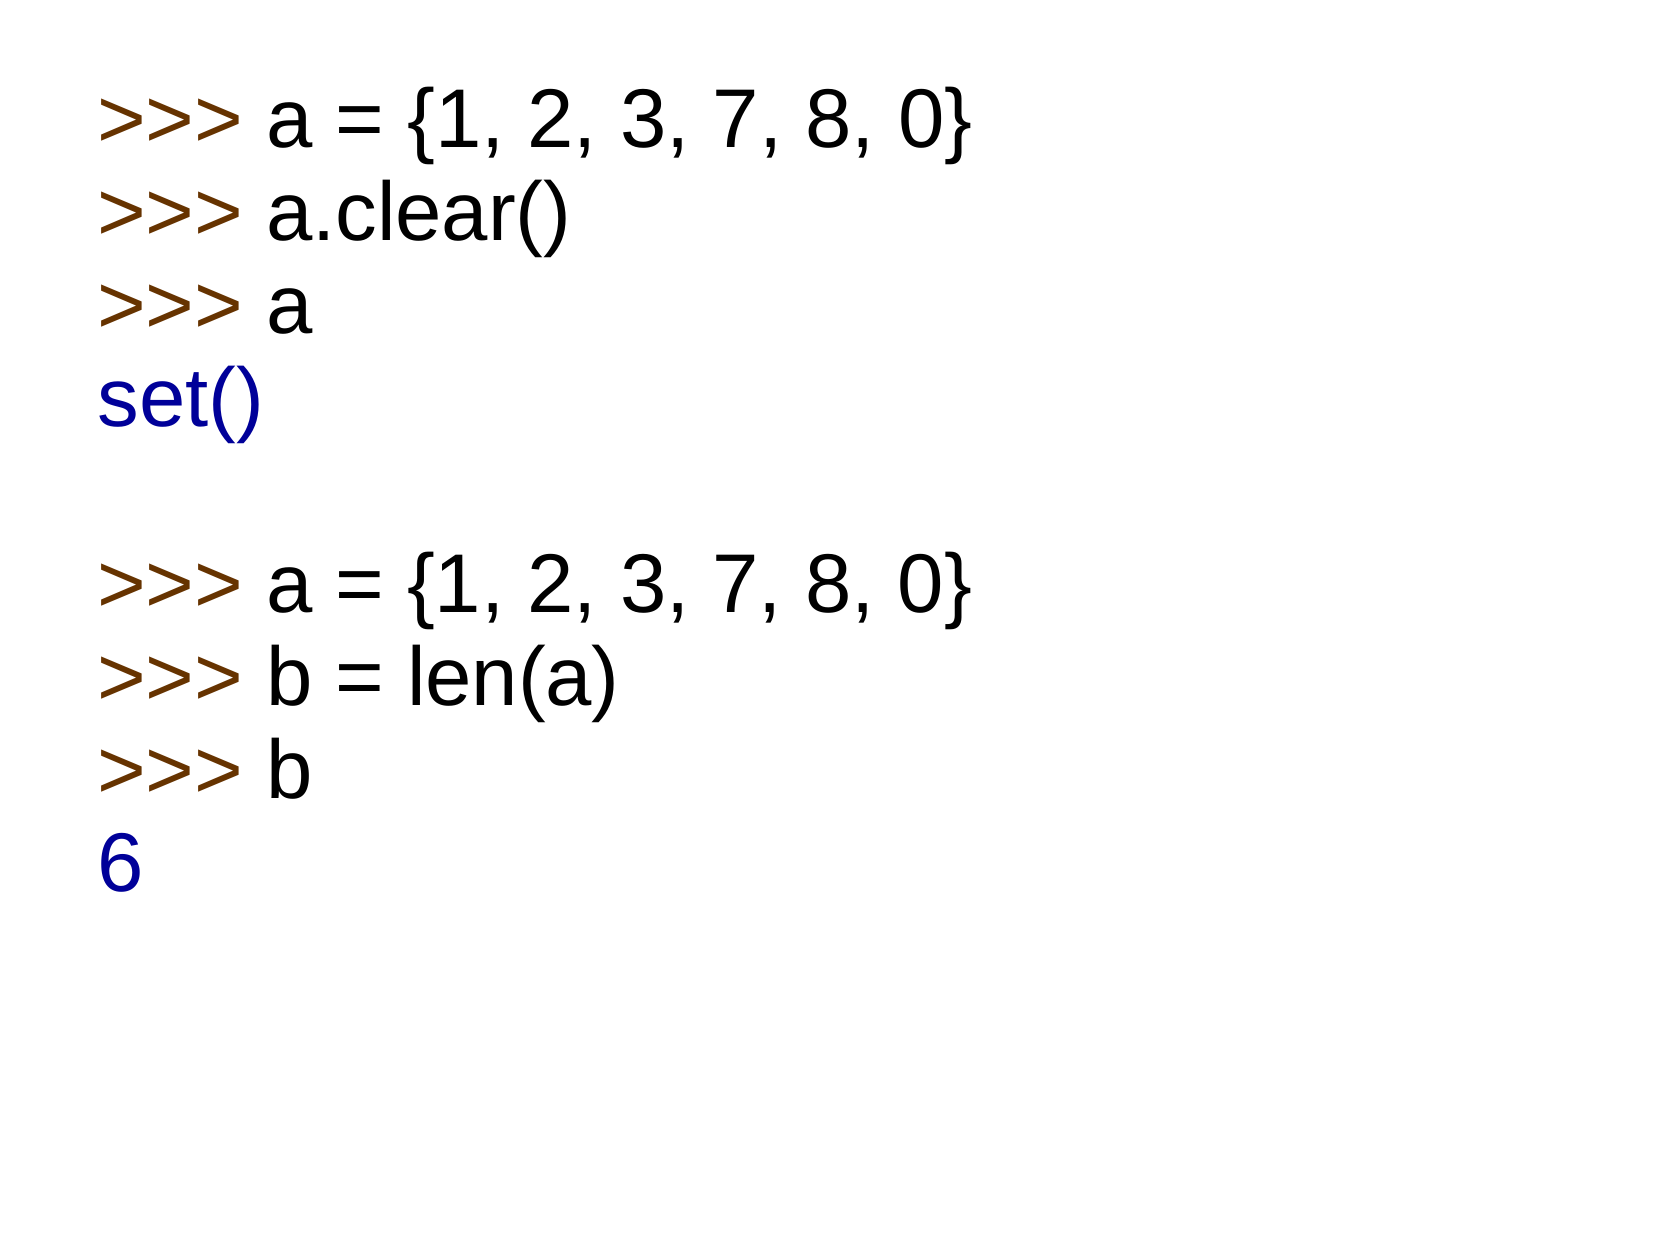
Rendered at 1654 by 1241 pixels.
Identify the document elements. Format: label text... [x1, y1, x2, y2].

text_box >>> a = {1, 2, 3, 7, 8, 0} >>> a.clear() >>> a set() >>> a = {1, 2, 3, 7, 8, 0} >>> b = len(a) >>> b 6 [82, 64, 1548, 917]
